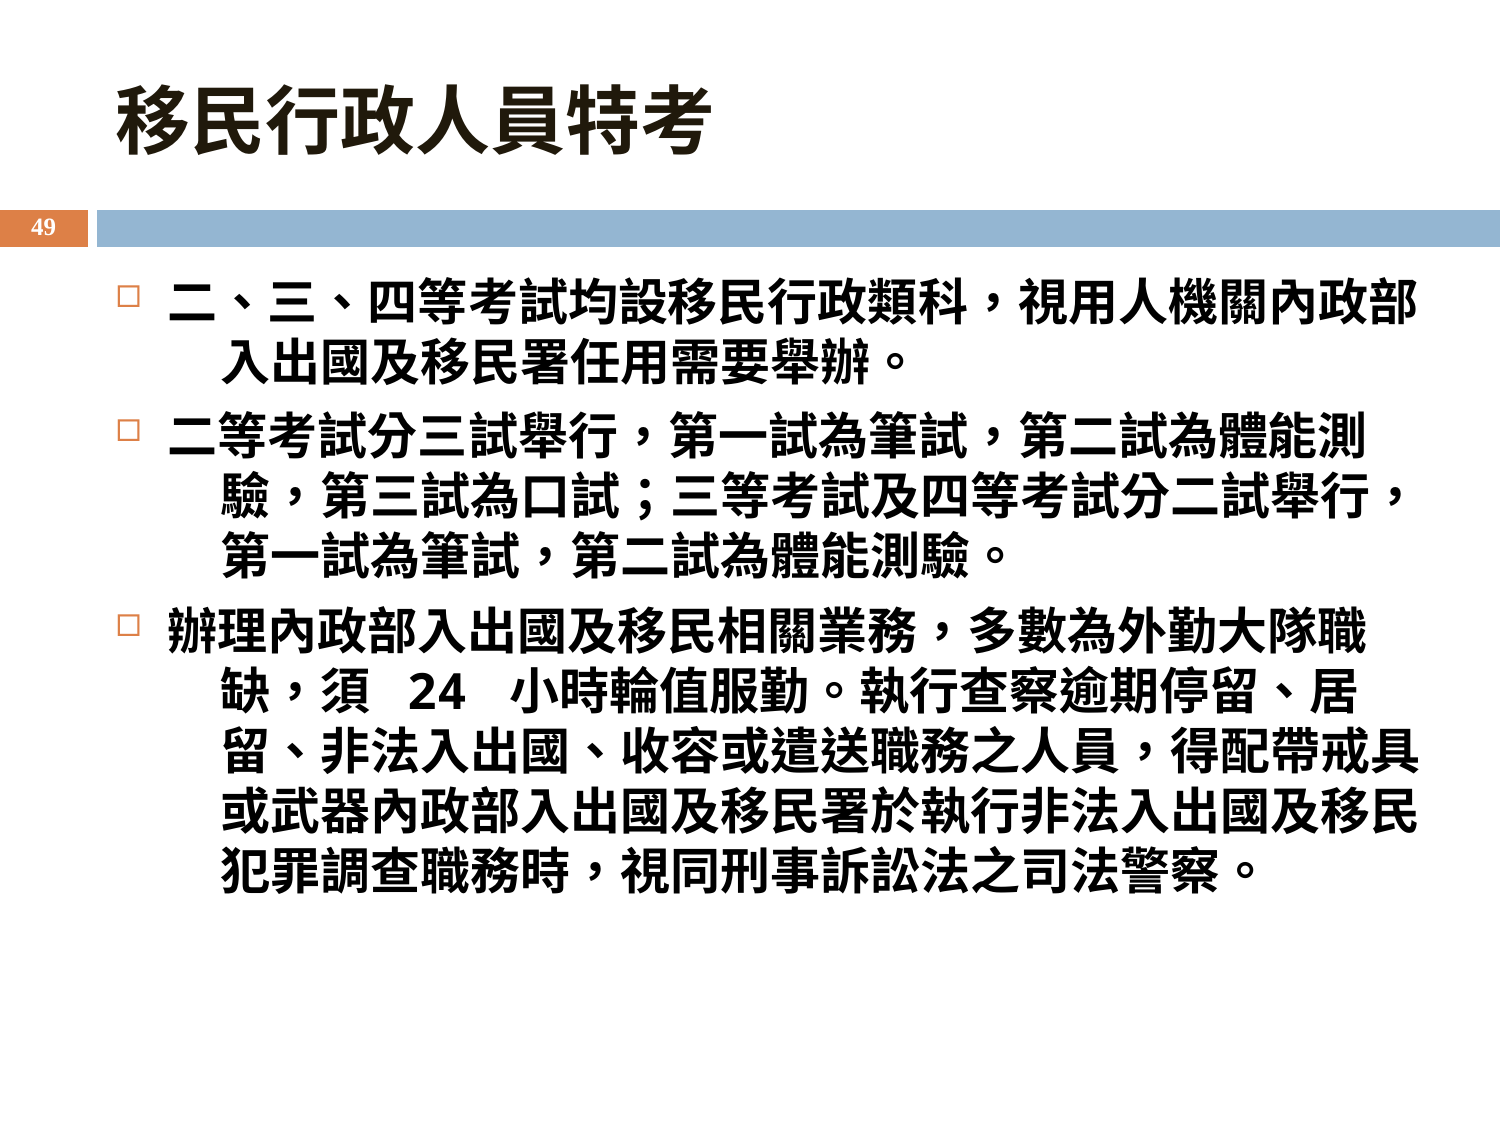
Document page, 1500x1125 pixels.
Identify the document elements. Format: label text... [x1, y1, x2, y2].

list 二、三、四等考試均設移民行政類科，視用人機關內政部入出國及移民署任用需要舉辦。 二等考試分三試舉行，第一試為筆試，第二試為體能測驗，第三試為口試；三等考試及四等考試分二試舉行，第一試為筆試，第二試為體能測驗。 辦理內政部入出國及移民相關業務，多數為外勤大隊職缺，須 24 小時輪值服勤。執行查察逾期停留、居留、非法入出國、收容或遣送職務之人員，得配帶戒具或武器內政部入出國及移民署於執行非法入出國及移民犯罪調查職務時，視同刑事訴訟法之司法警察。 [100, 262, 1438, 1000]
text_box 48 [0, 208, 88, 249]
title 移民行政人員特考 [100, 37, 1438, 201]
